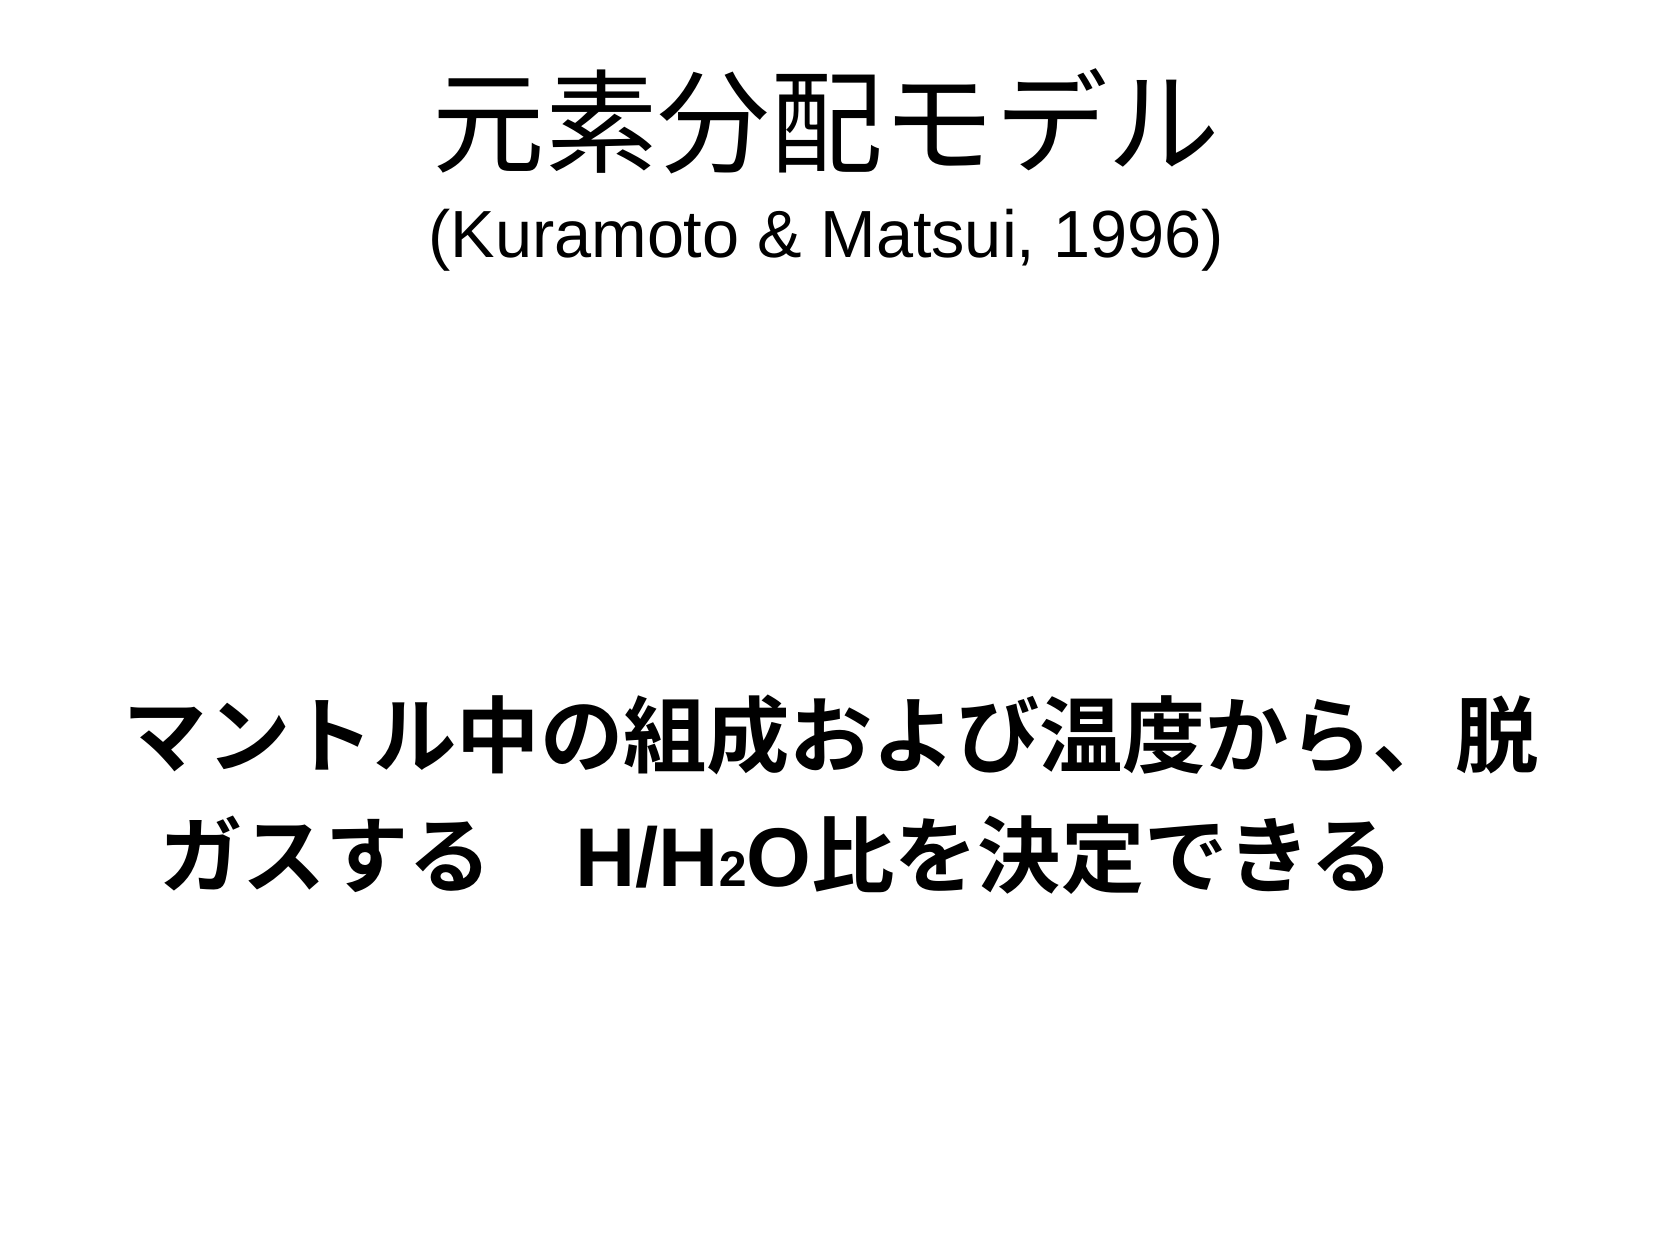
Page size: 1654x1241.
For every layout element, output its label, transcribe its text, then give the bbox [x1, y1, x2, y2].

subtitle マントル中の組成および温度から、脱ガスする H/H2O比を決定できる [88, 286, 1565, 1211]
title 元素分配モデル (Kuramoto & Matsui, 1996) [82, 49, 1571, 257]
